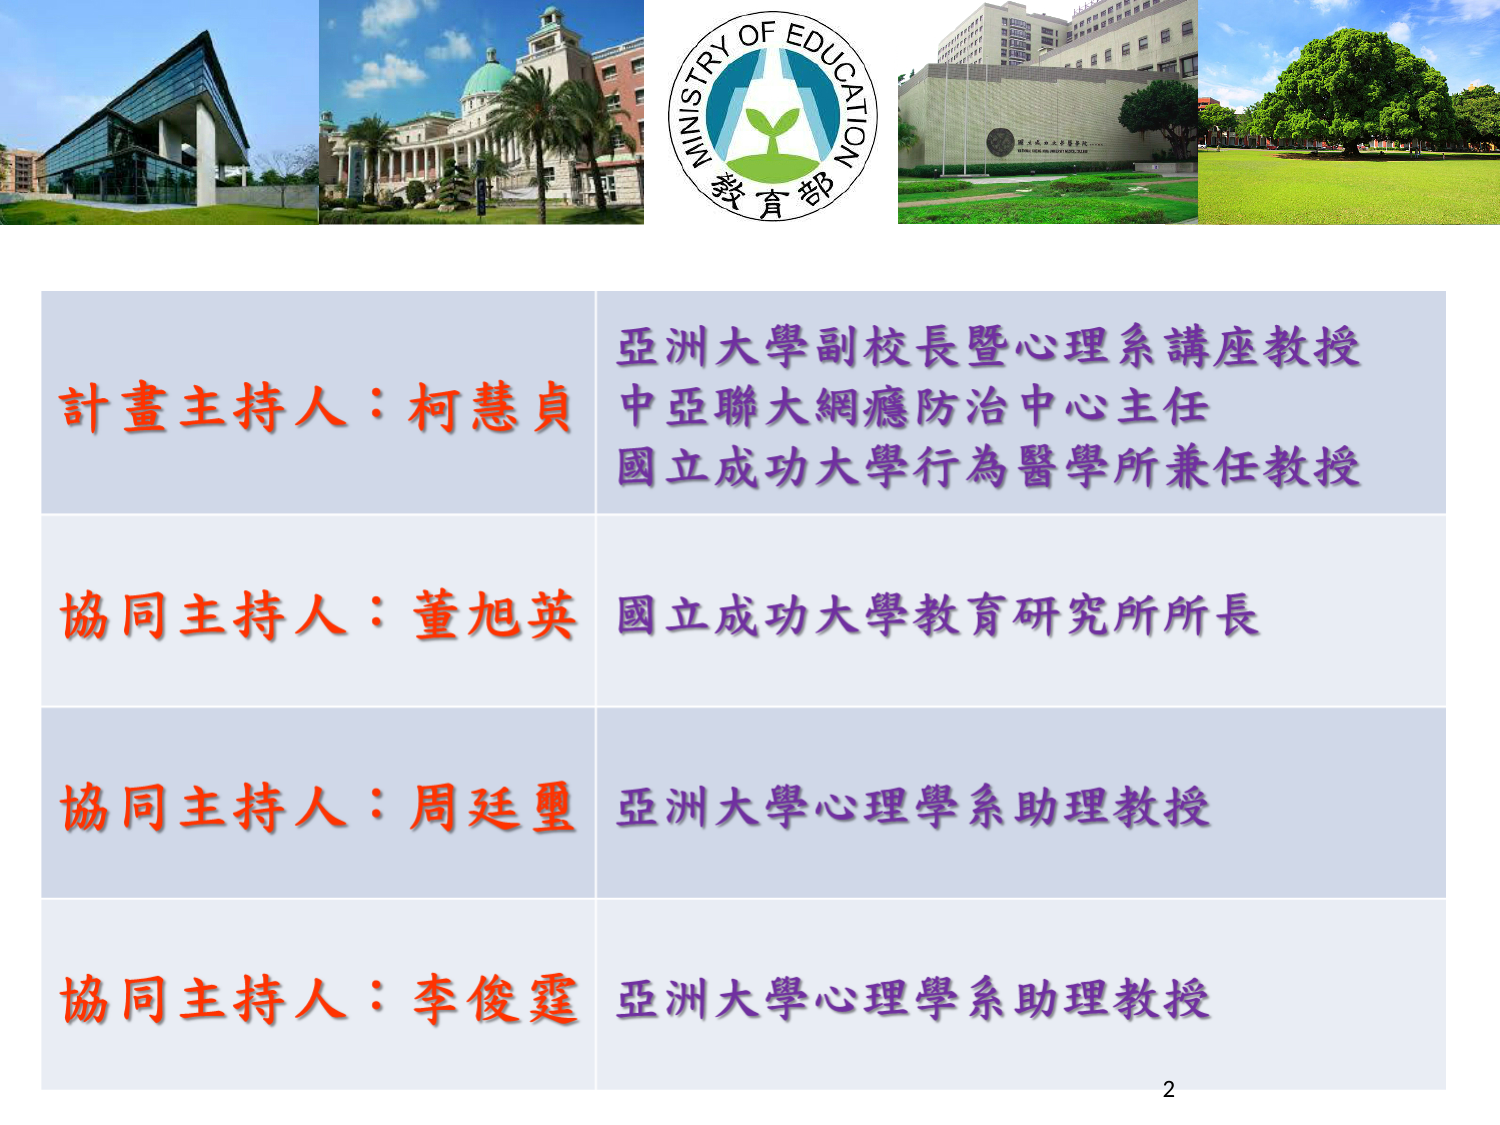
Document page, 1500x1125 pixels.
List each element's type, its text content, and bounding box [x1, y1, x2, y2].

picture [0, 0, 1500, 225]
picture [40, 290, 1447, 1092]
text_box 2 [1147, 1065, 1498, 1125]
